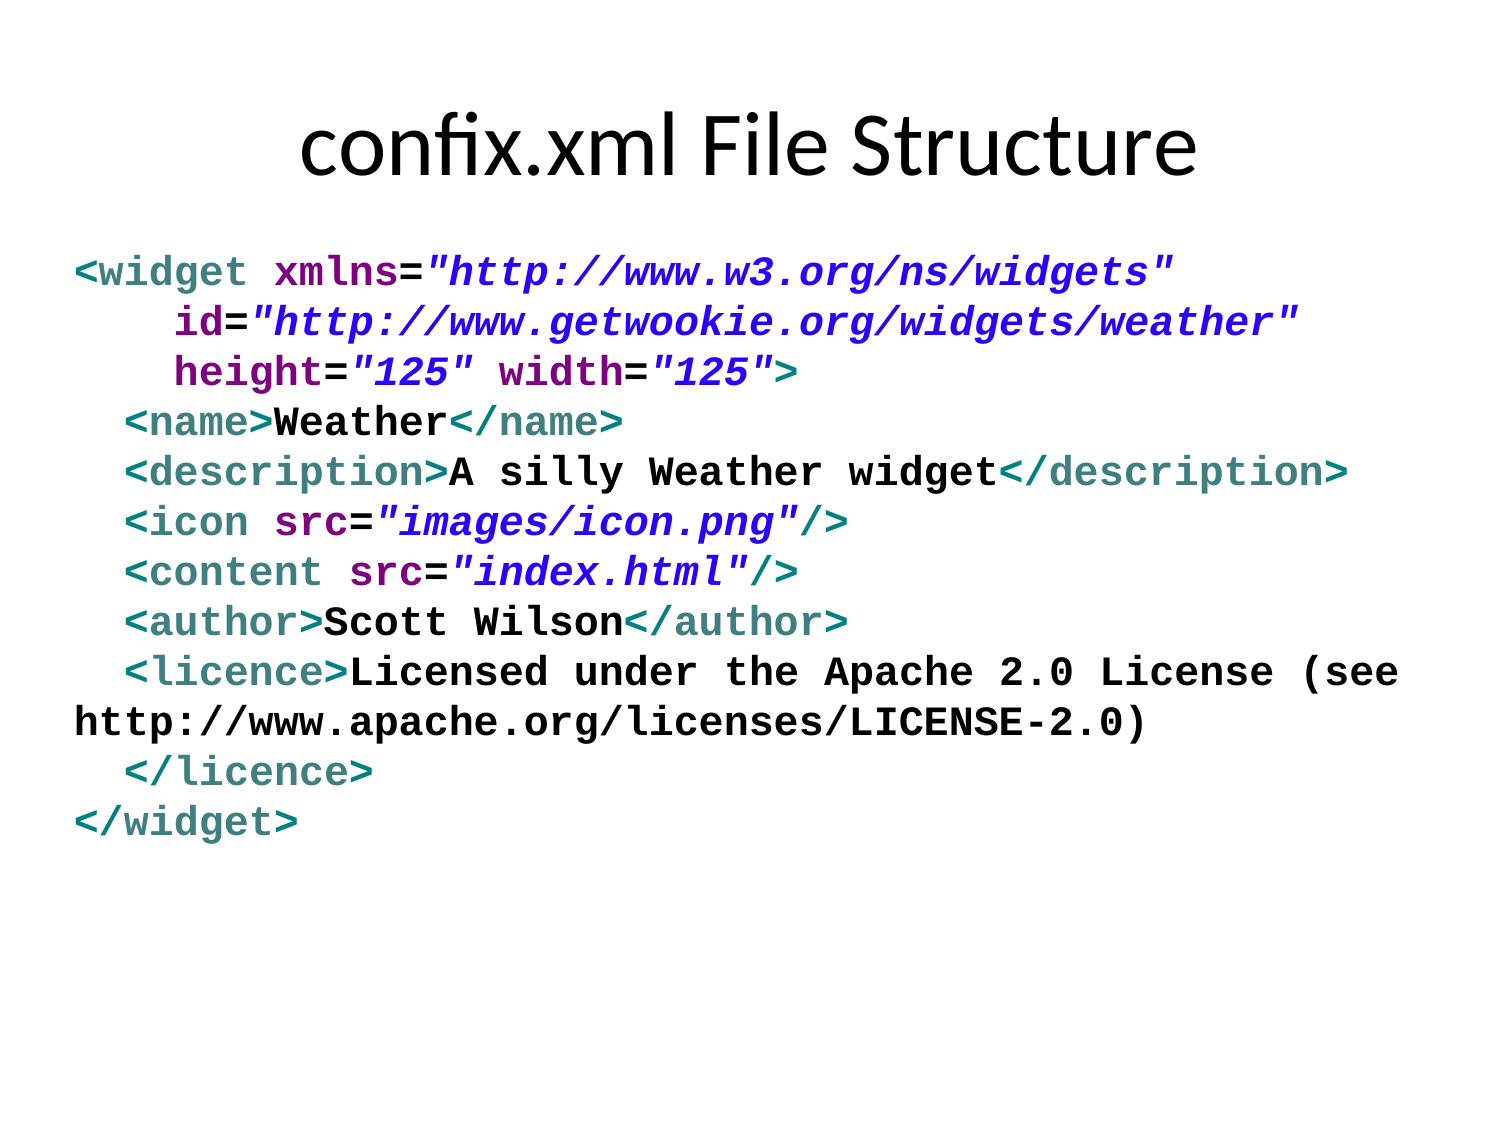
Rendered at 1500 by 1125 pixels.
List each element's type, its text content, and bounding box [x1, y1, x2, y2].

text_box <widget xmlns="http://www.w3.org/ns/widgets" id="http://www.getwookie.org/widgets/weather" height="125" width="125"> <name>Weather</name> <description>A silly Weather widget</description> <icon src="images/icon.png"/> <content src="index.html"/> <author>Scott Wilson</author> <licence>Licensed under the Apache 2.0 License (see http://www.apache.org/licenses/LICENSE-2.0) </licence> </widget> [59, 236, 1500, 1104]
title confix.xml File Structure [75, 45, 1426, 233]
